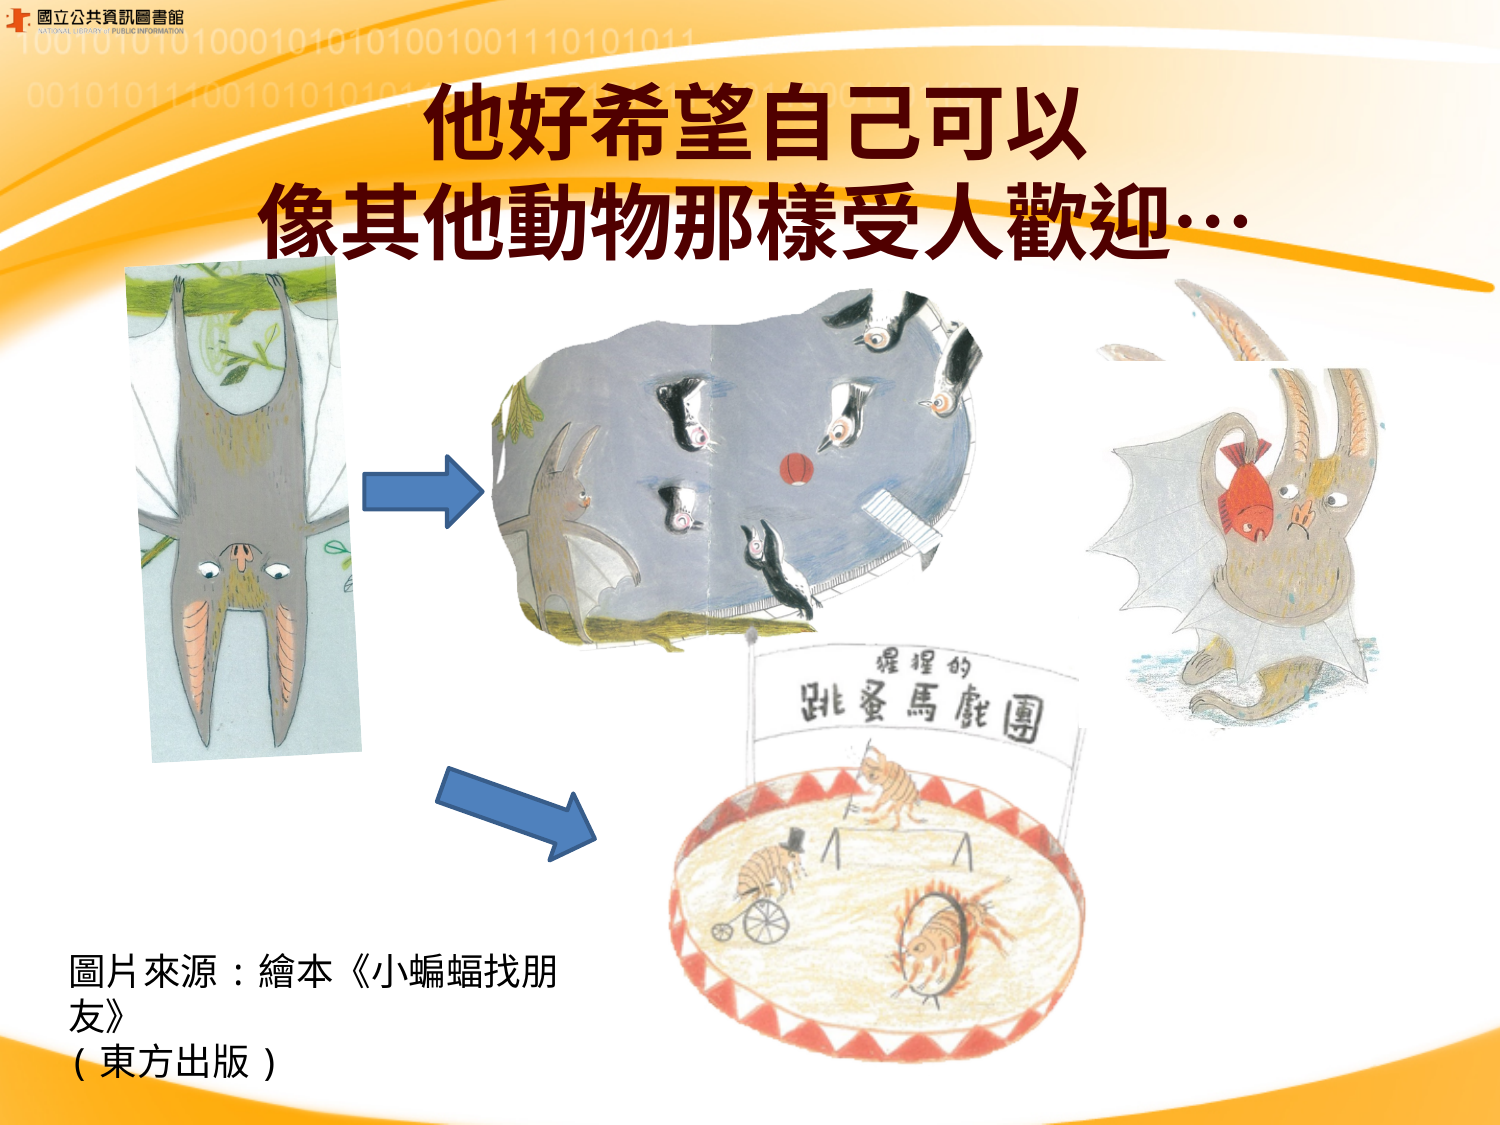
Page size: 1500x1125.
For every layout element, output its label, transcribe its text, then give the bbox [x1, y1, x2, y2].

picture [490, 278, 1386, 1076]
picture [124, 255, 362, 763]
text_box [436, 768, 595, 861]
text_box 圖片來源:繪本《小蝙蝠找朋友》 (東方出版) [53, 940, 621, 1047]
text_box [364, 456, 483, 528]
title 他好希望自己可以 像其他動物那樣受人歡迎… [117, 62, 1395, 250]
